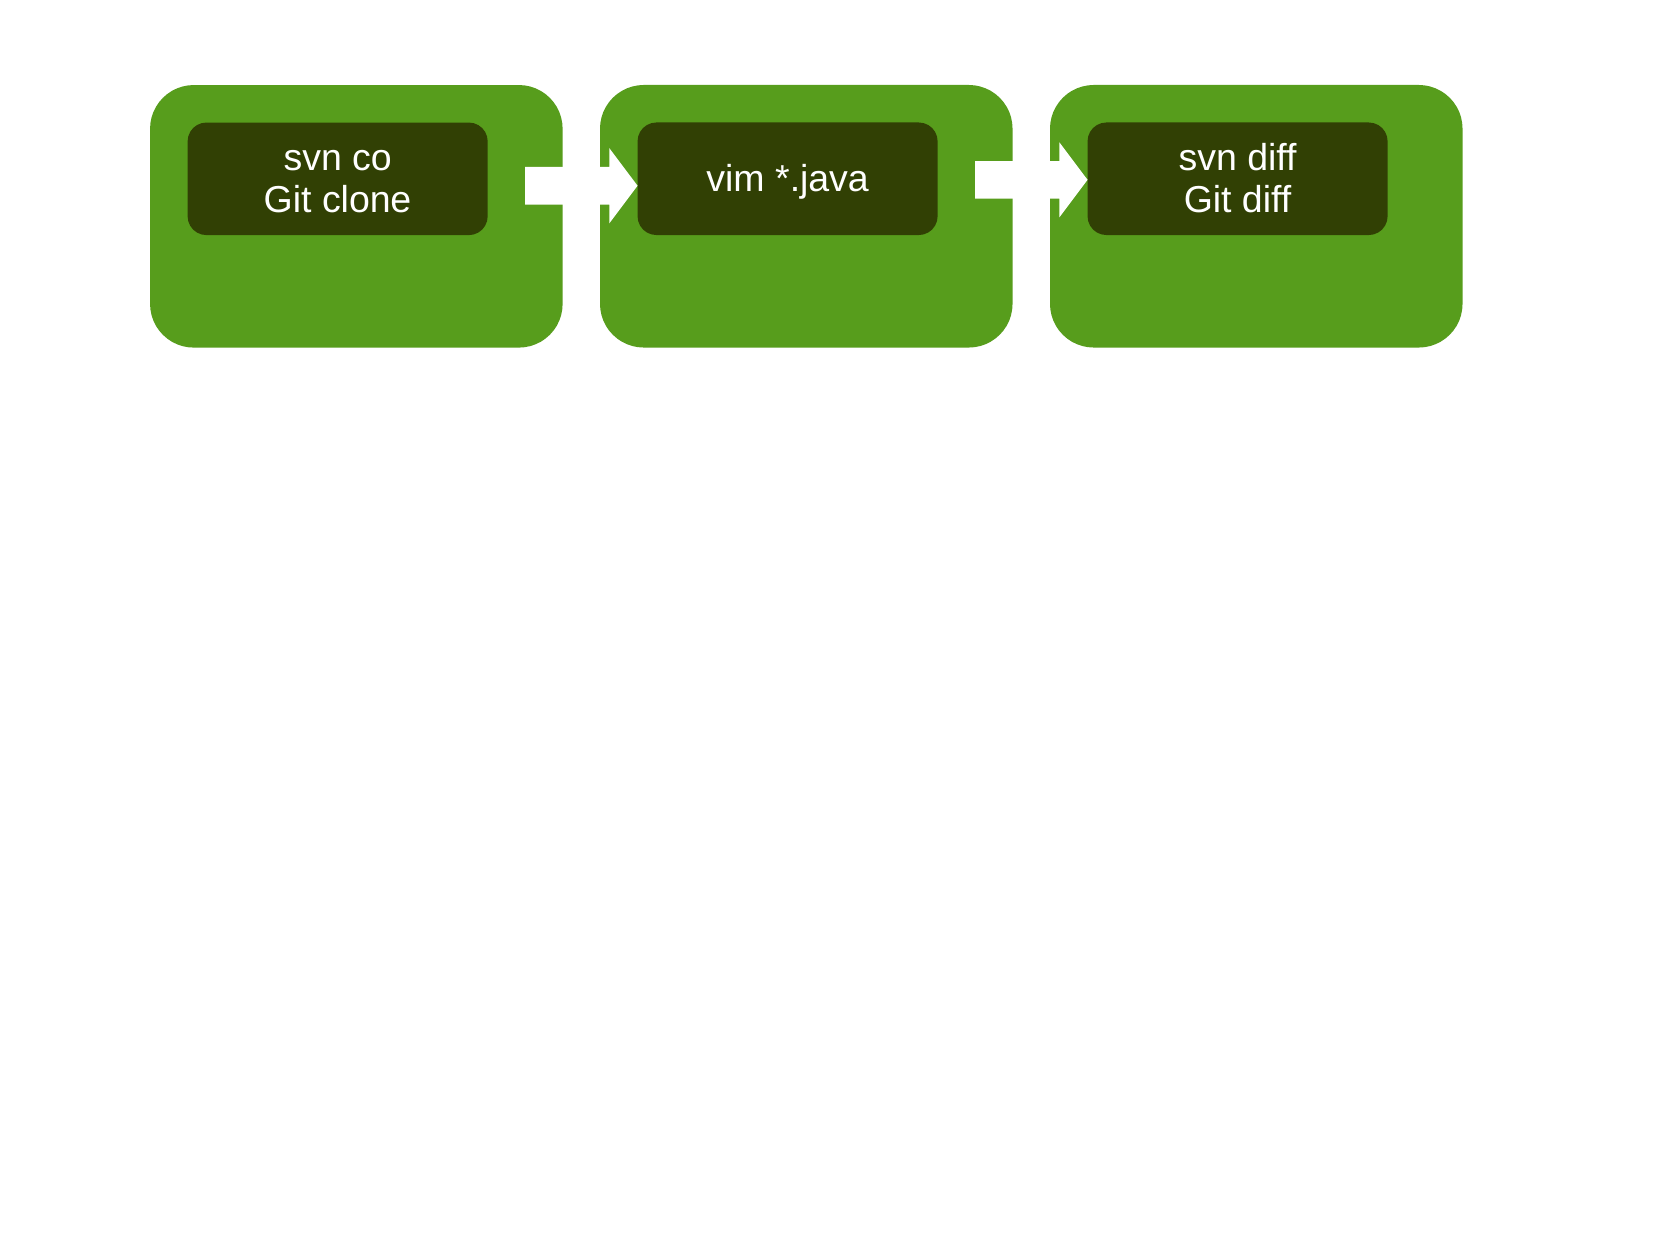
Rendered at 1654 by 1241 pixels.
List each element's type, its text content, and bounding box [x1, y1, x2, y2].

text_box svn co Git clone [187, 122, 488, 236]
text_box vim *.java [637, 122, 938, 236]
text_box [150, 84, 1463, 348]
text_box svn diff Git diff [1087, 122, 1388, 236]
